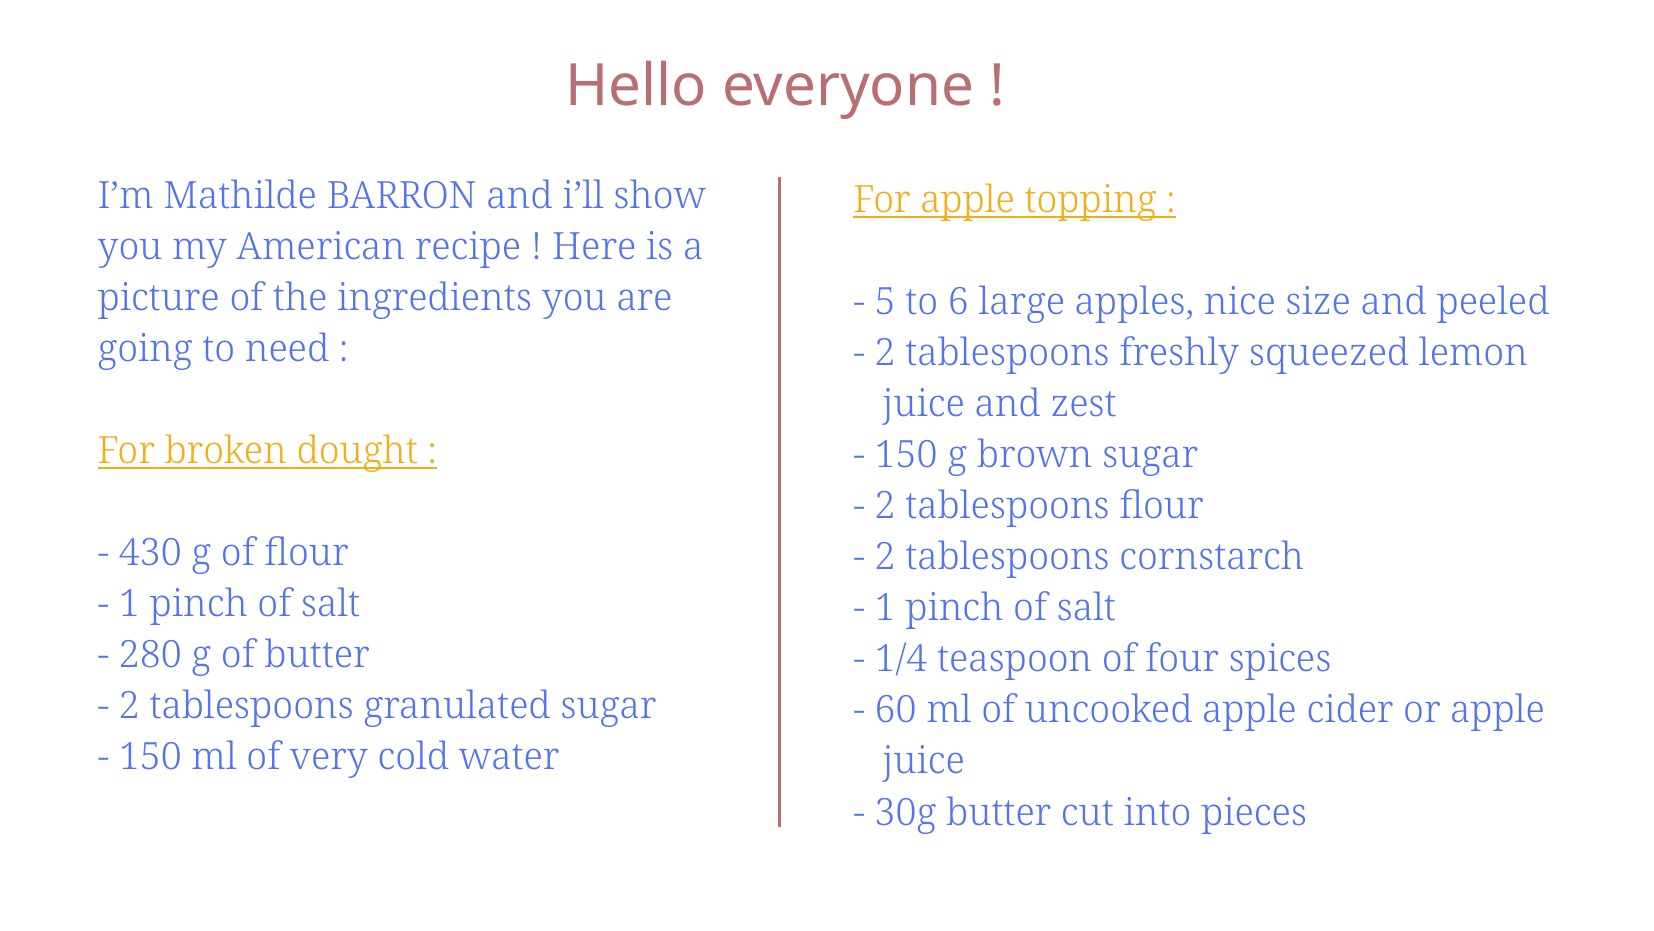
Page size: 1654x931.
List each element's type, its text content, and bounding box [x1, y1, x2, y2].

text_box For apple topping : - 5 to 6 large apples, nice size and peeled - 2 tablespoons freshly squeezed lemon juice and zest - 150 g brown sugar - 2 tablespoons flour - 2 tablespoons cornstarch - 1 pinch of salt - 1/4 teaspoon of four spices - 60 ml of uncooked apple cider or apple juice - 30g butter cut into pieces [838, 165, 1583, 844]
text_box Hello everyone ! [289, 35, 1282, 130]
text_box I’m Mathilde BARRON and i’ll show you my American recipe ! Here is a picture of the ingredients you are going to need : For broken dought : - 430 g of flour - 1 pinch of salt - 280 g of butter - 2 tablespoons granulated sugar - 150 ml of very cold water [82, 59, 756, 931]
